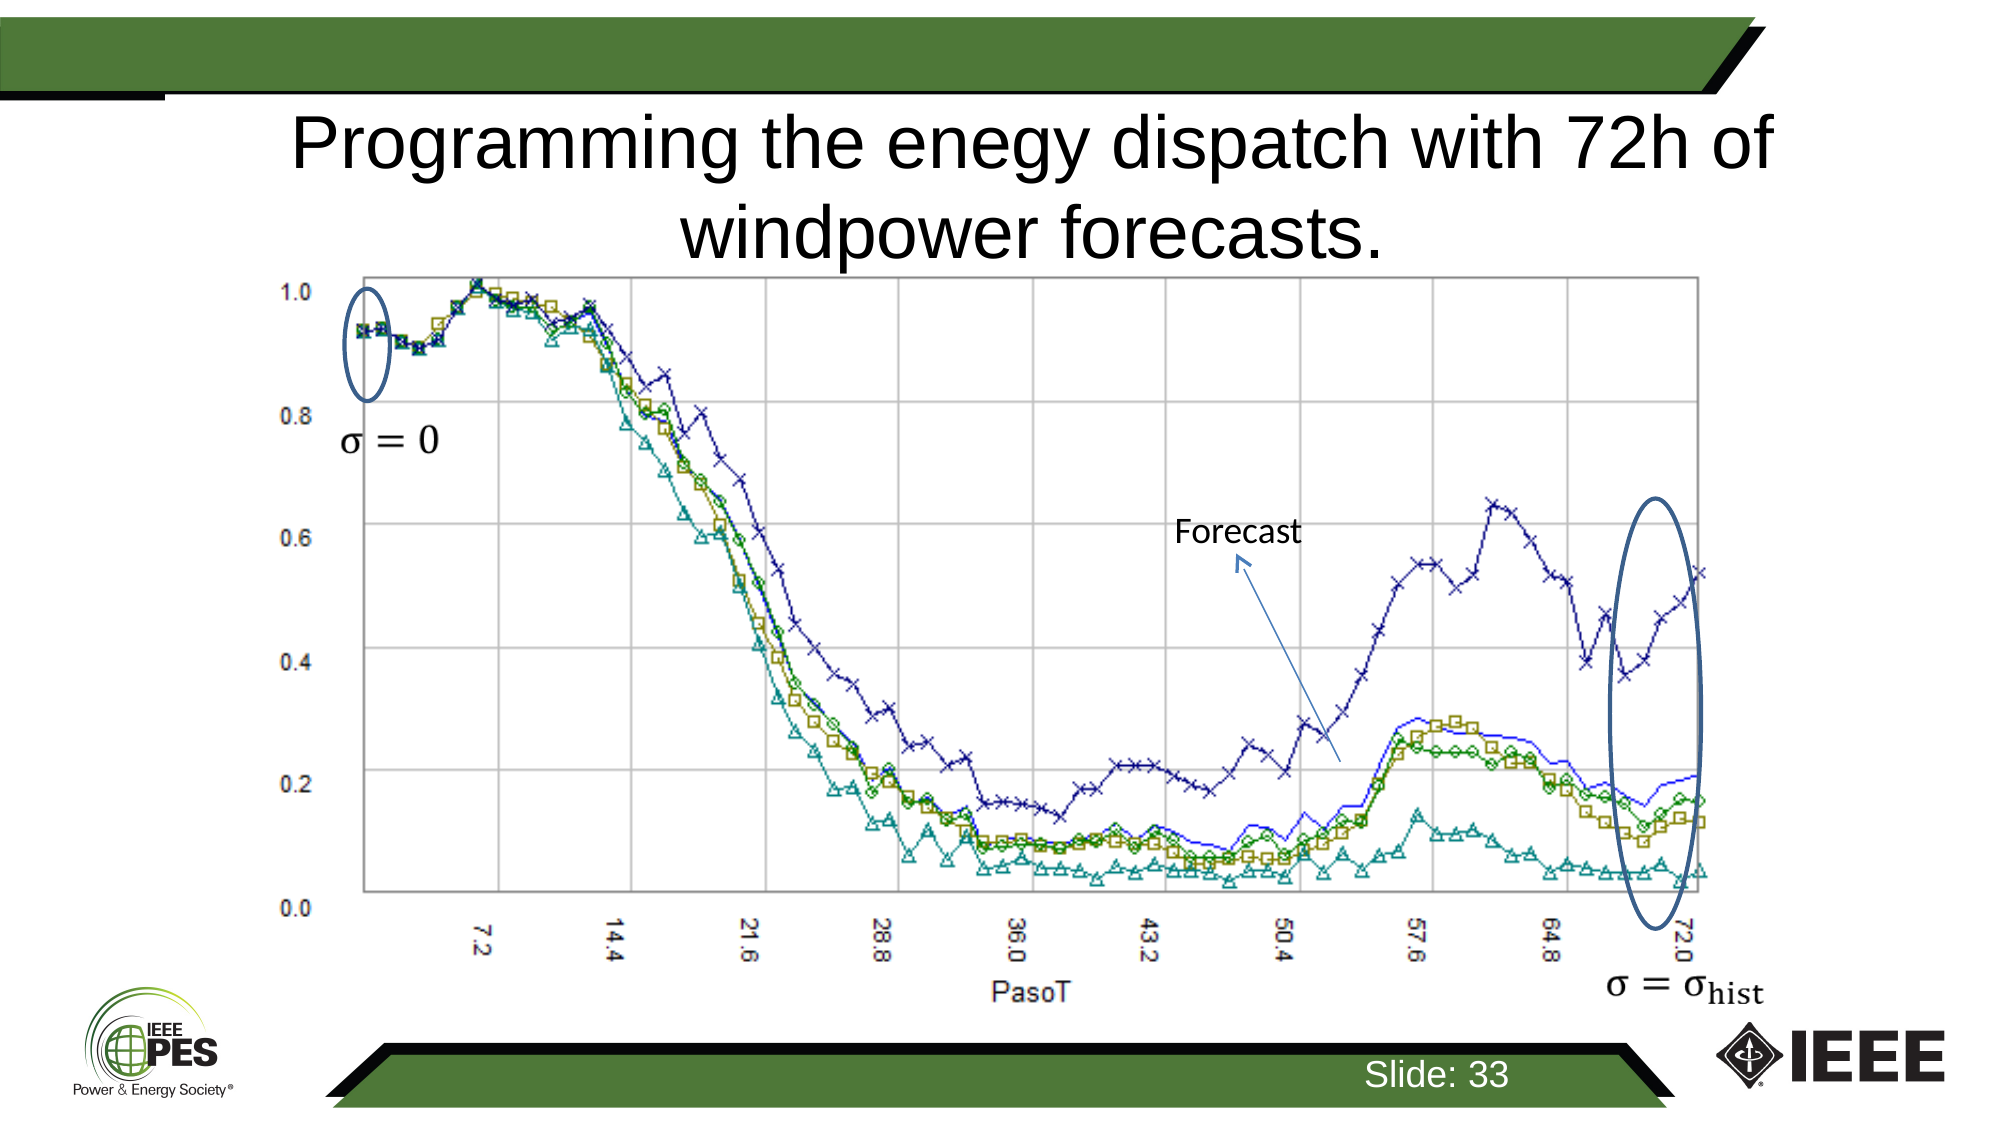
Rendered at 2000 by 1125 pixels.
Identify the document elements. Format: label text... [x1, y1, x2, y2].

text_box [1583, 949, 1786, 1016]
text_box Forecast [1159, 498, 1318, 559]
title Programming the enegy dispatch with 72h of windpower forecasts. [165, 94, 1902, 272]
picture [0, 0, 2000, 1125]
text_box [317, 406, 463, 473]
